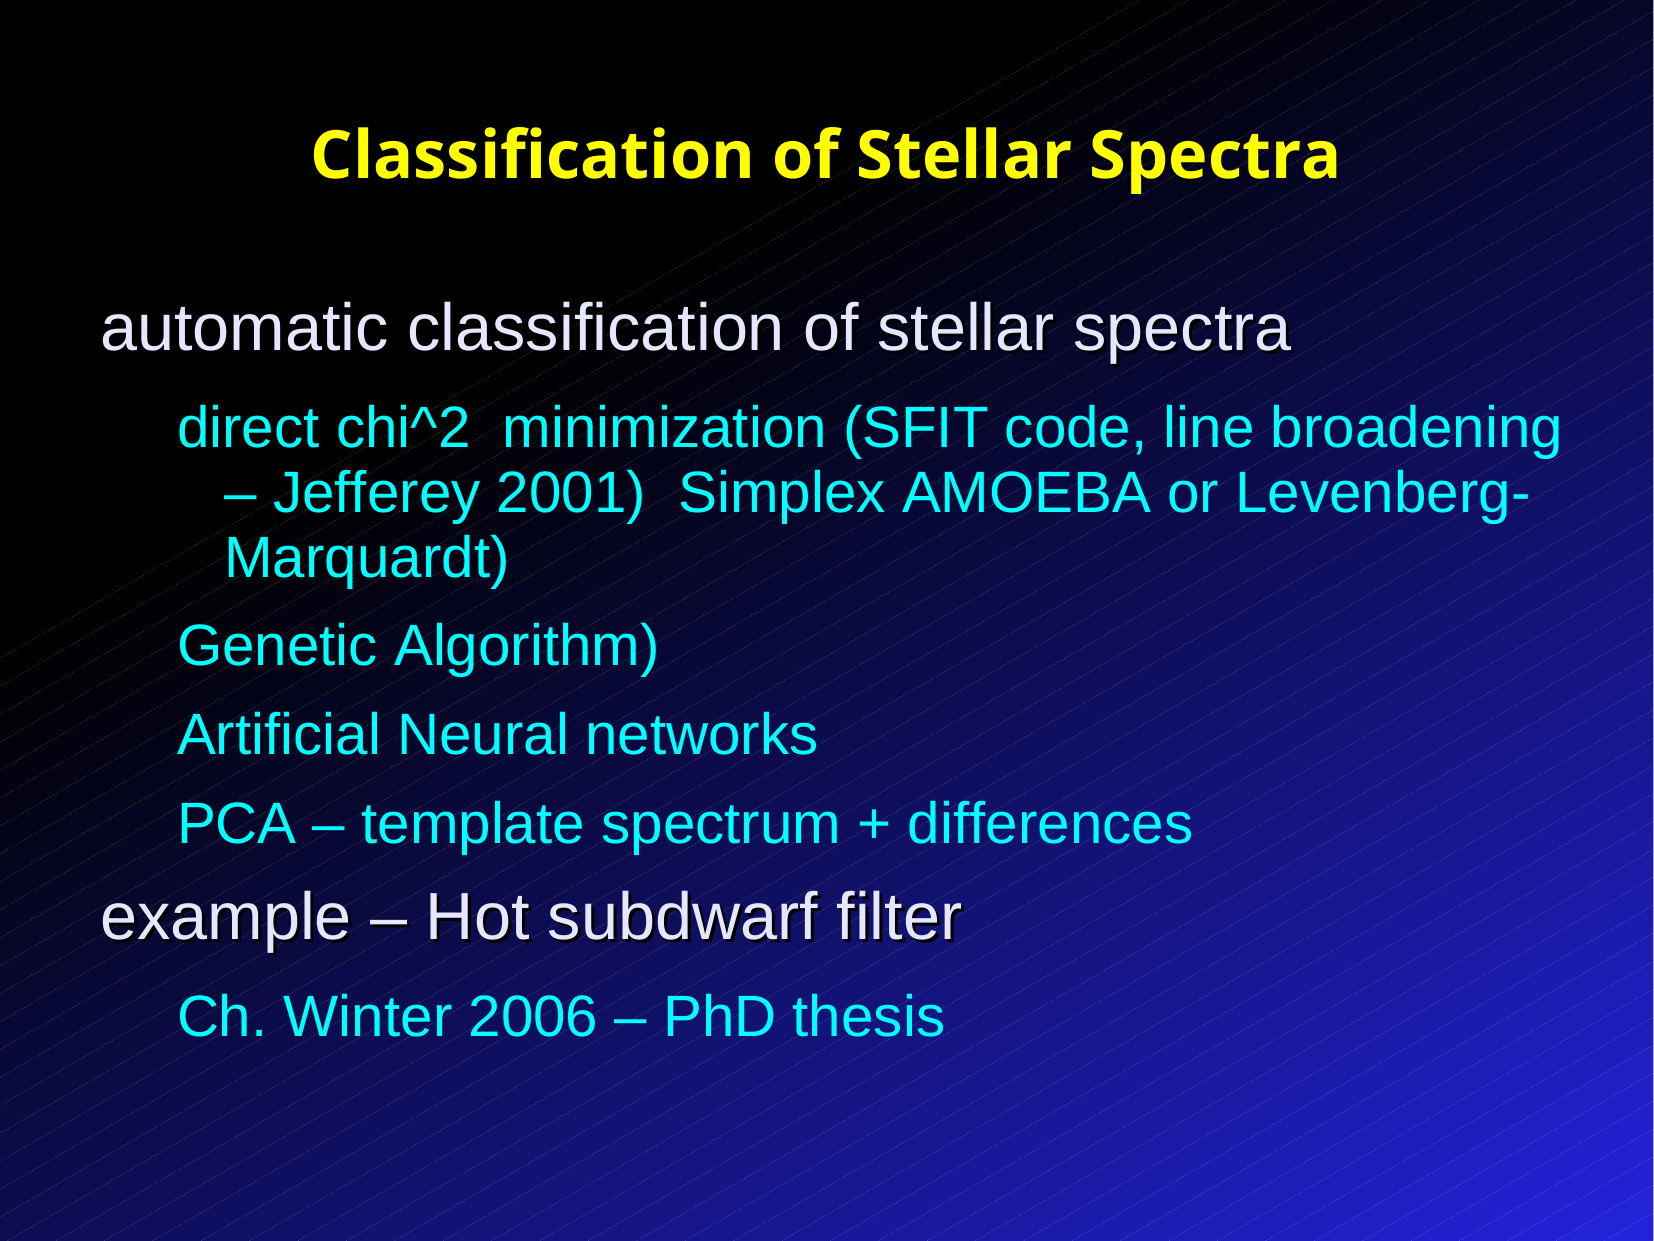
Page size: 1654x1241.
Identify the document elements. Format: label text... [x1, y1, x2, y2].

title Classification of Stellar Spectra [82, 49, 1571, 257]
list automatic classification of stellar spectra direct chi^2 minimization (SFIT code, line broadening – Jefferey 2001) Simplex AMOEBA or Levenberg-Marquardt) Genetic Algorithm) Artificial Neural networks PCA – template spectrum + differences example – Hot subdwarf filter Ch. Winter 2006 – PhD thesis [82, 290, 1571, 1094]
text_box [265, 265, 473, 339]
